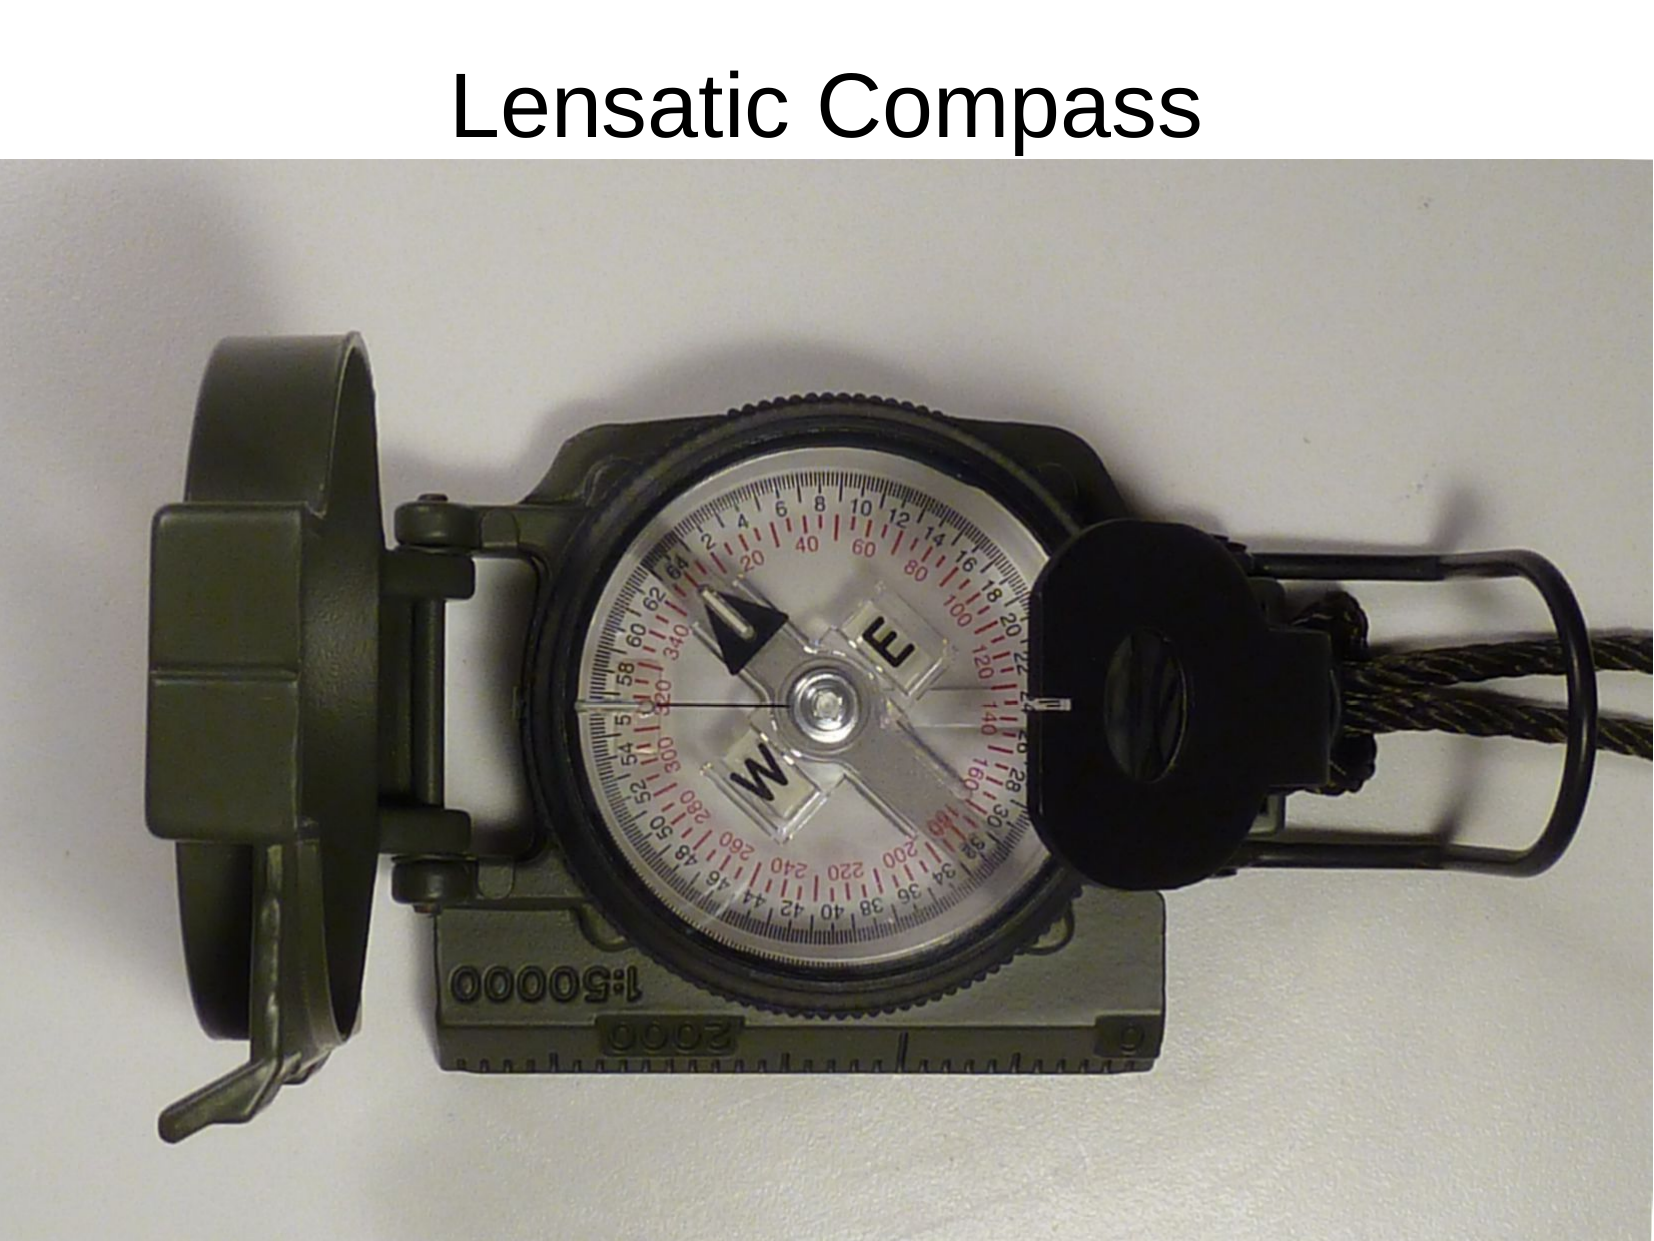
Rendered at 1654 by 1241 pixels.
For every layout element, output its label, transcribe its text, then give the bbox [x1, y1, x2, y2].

picture [0, 159, 1653, 1241]
title Lensatic Compass [82, 2, 1571, 210]
